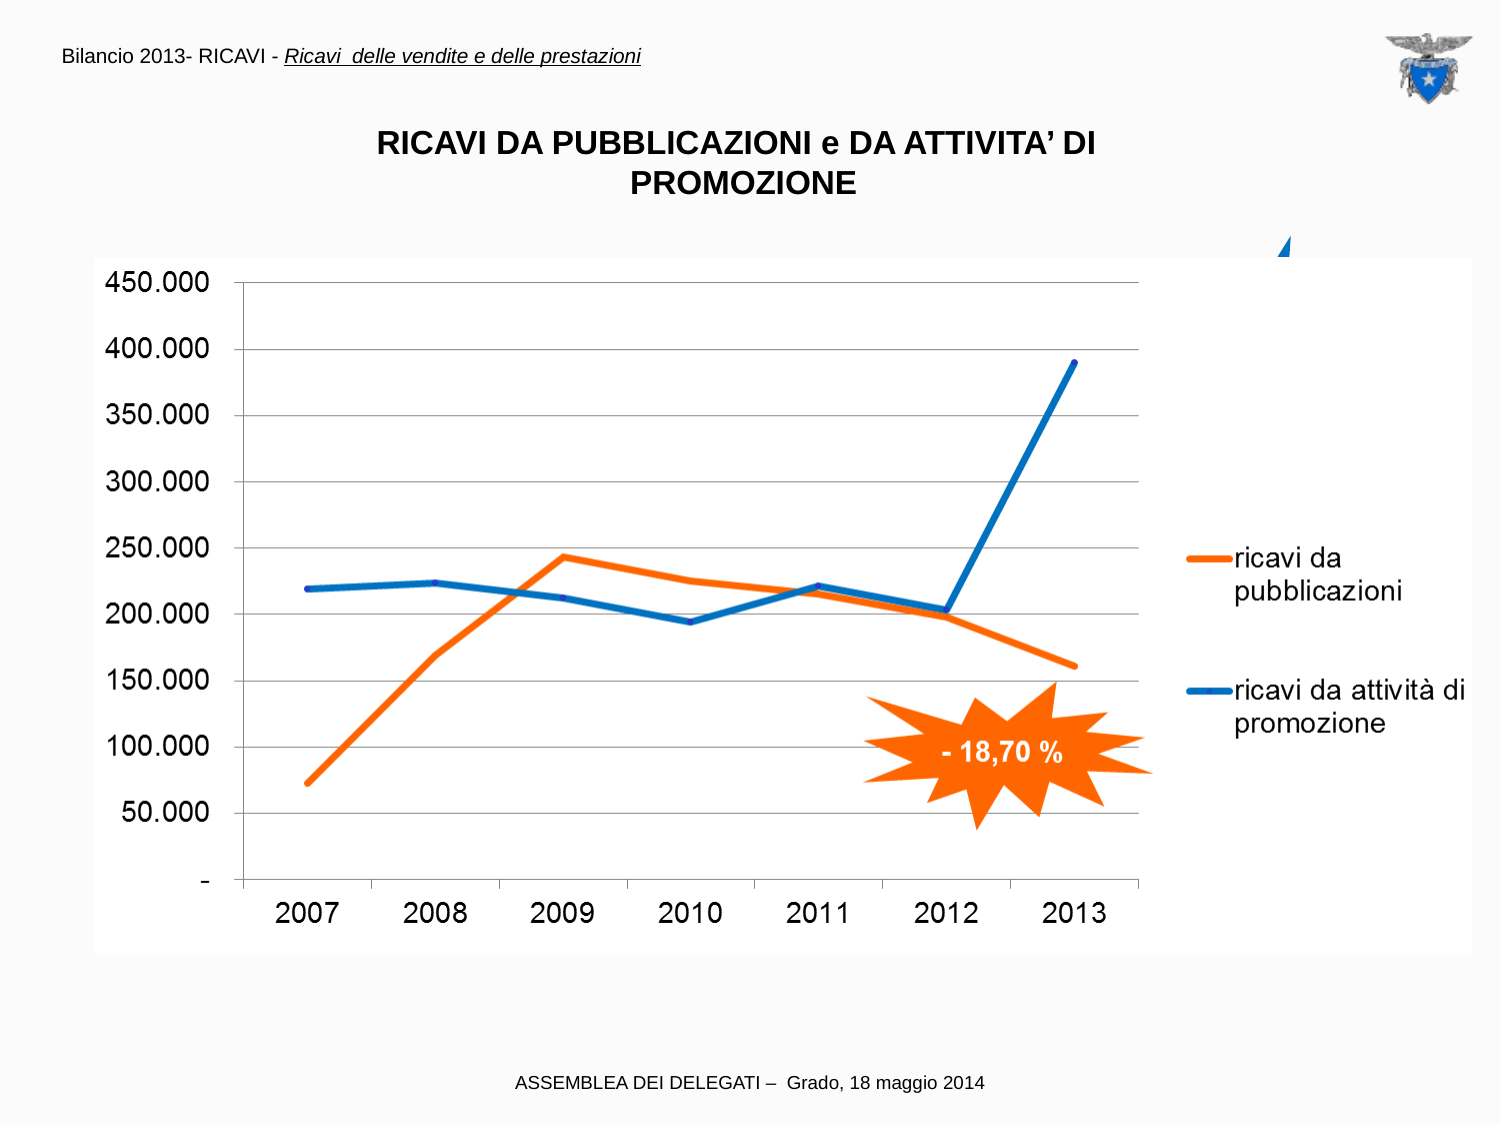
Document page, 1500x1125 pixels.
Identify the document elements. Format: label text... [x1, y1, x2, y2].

picture [85, 249, 1480, 965]
picture [1382, 29, 1477, 112]
chart [86, 250, 1481, 966]
text_box RICAVI DA PUBBLICAZIONI e DA ATTIVITA’ DI PROMOZIONE [246, 105, 1227, 218]
text_box ASSEMBLEA DEI DELEGATI – Grado, 18 maggio 2014 [262, 1062, 1238, 1101]
text_box Bilancio 2013- RICAVI - Ricavi delle vendite e delle prestazioni [46, 35, 715, 76]
